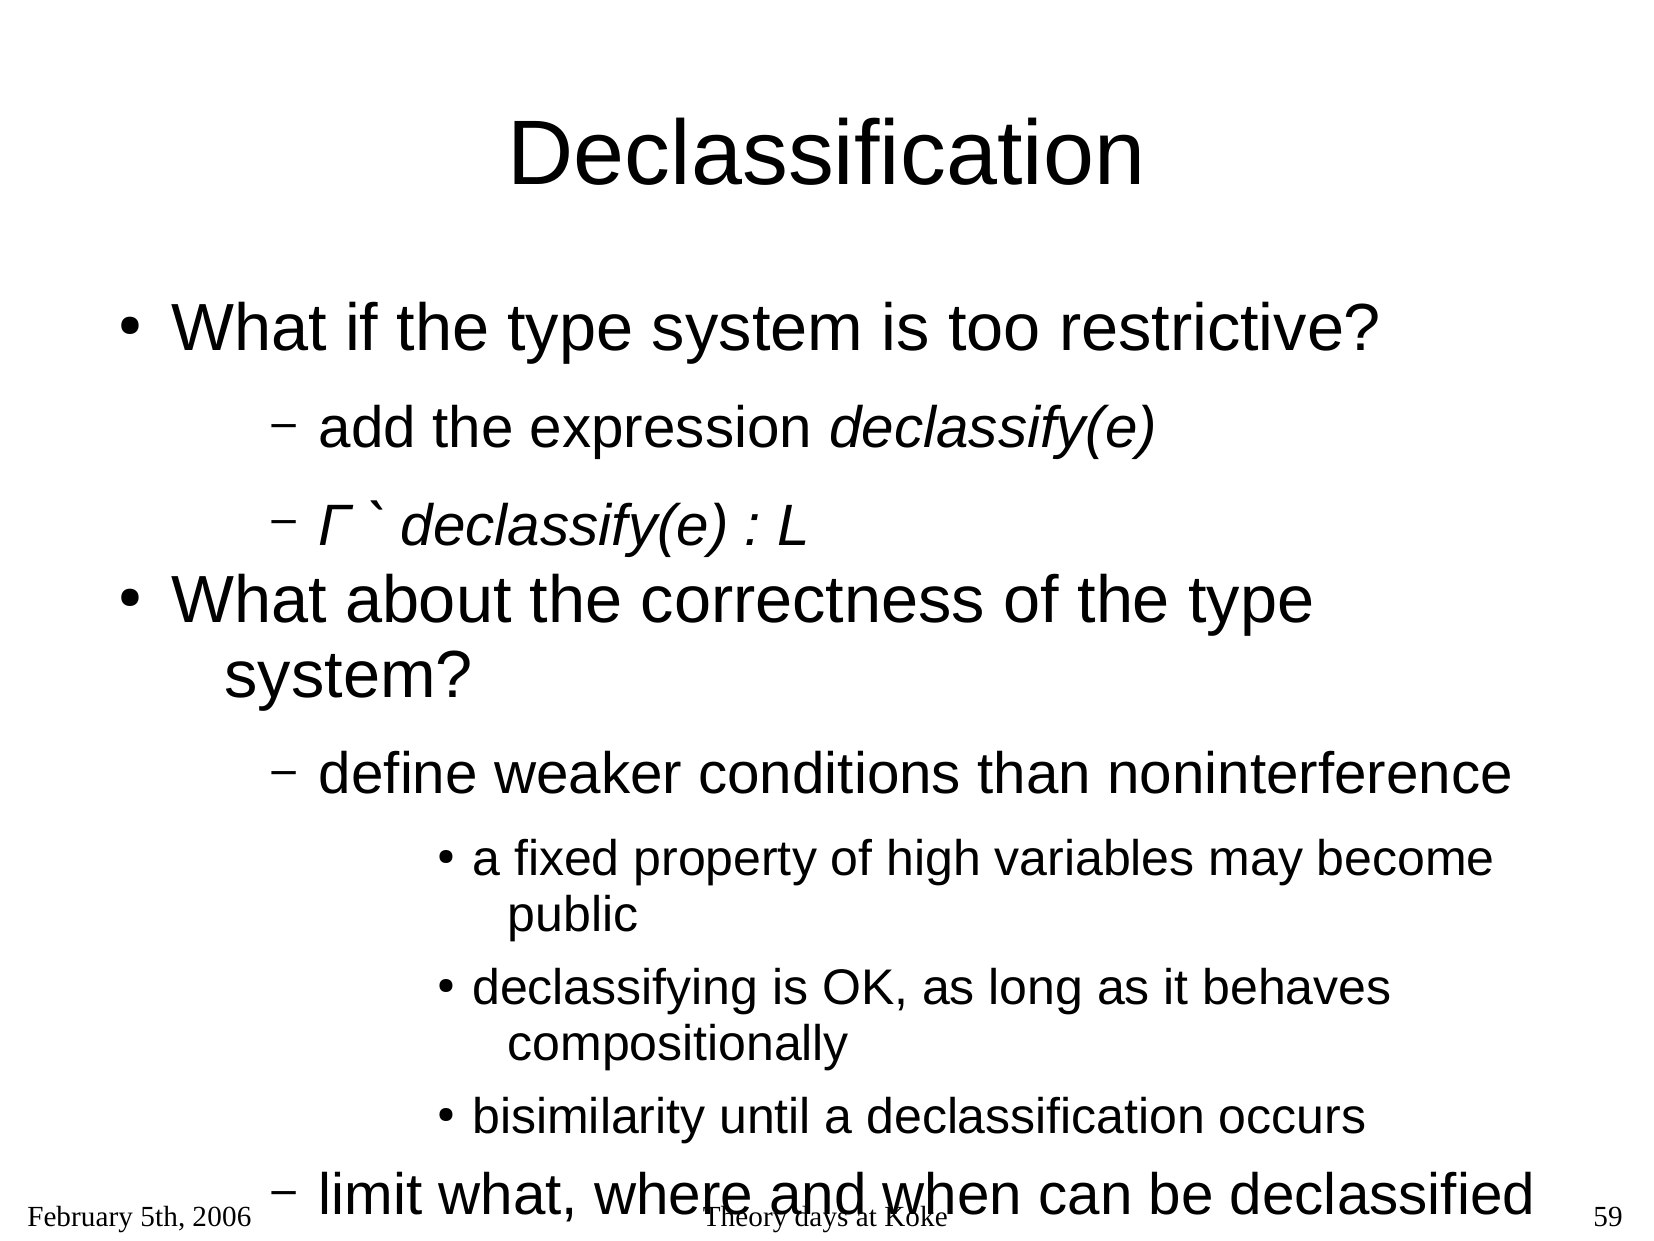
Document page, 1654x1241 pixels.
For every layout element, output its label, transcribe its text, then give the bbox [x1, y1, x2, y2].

title Declassification [82, 49, 1571, 257]
list What if the type system is too restrictive? add the expression declassify(e) Γ ` declassify(e) : L What about the correctness of the type system? define weaker conditions than noninterference a fixed property of high variables may become public declassifying is OK, as long as it behaves compositionally bisimilarity until a declassification occurs limit what, where and when can be declassified [82, 290, 1571, 1109]
